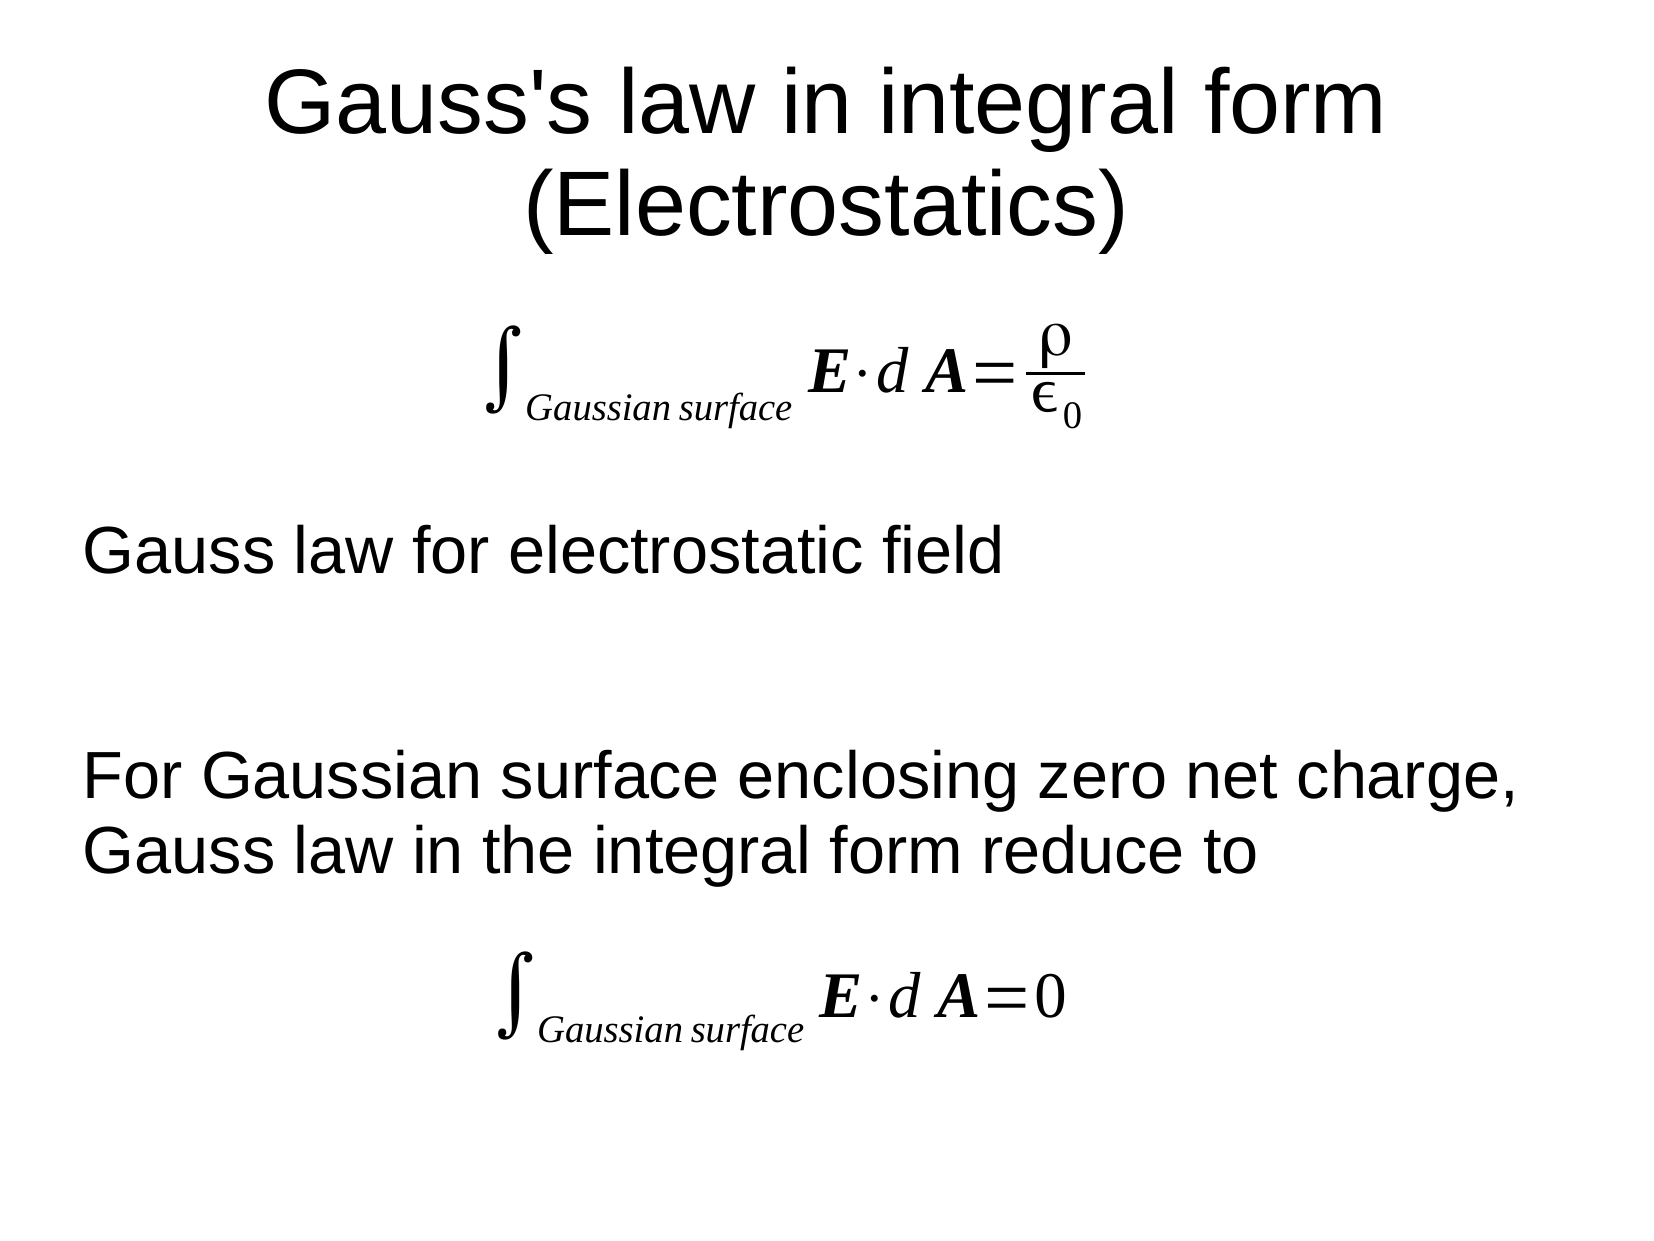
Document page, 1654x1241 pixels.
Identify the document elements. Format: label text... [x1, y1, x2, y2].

chart [460, 319, 1104, 438]
chart [472, 944, 1085, 1053]
title Gauss's law in integral form (Electrostatics) [82, 49, 1571, 257]
subtitle Gauss law for electrostatic field For Gaussian surface enclosing zero net charge, Gauss law in the integral form reduce to [82, 266, 1571, 1134]
